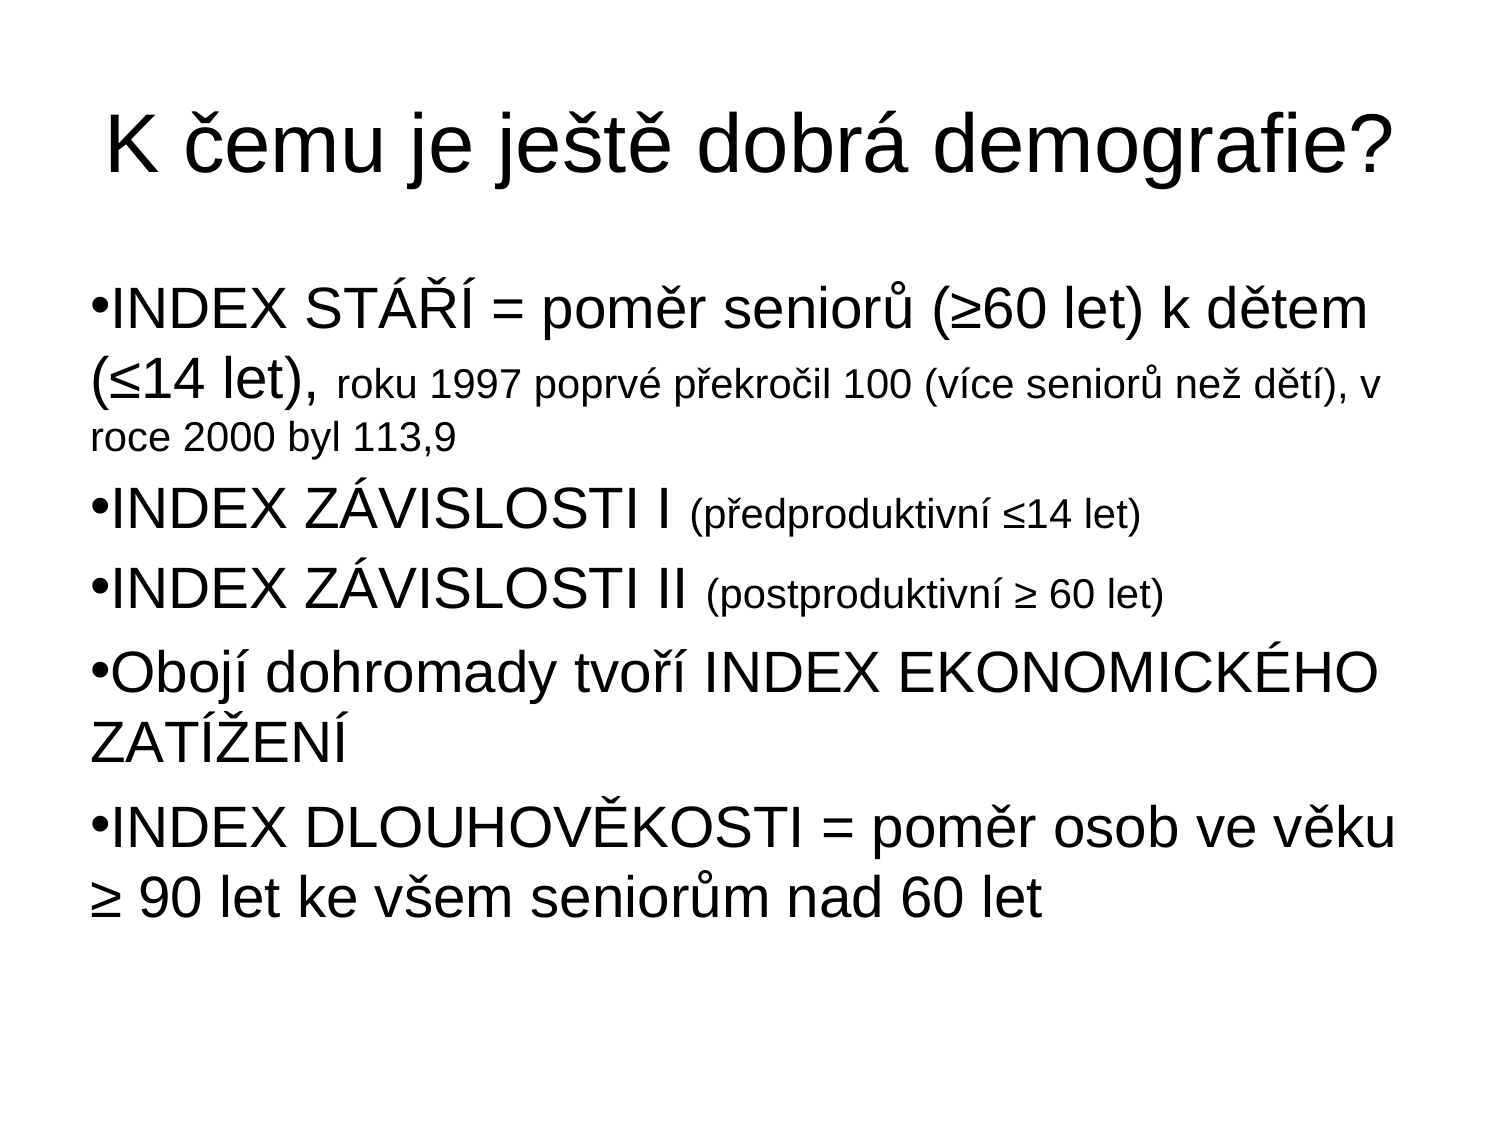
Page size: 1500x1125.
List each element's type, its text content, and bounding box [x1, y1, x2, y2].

title K čemu je ještě dobrá demografie? [75, 45, 1426, 233]
list INDEX STÁŘÍ = poměr seniorů (≥60 let) k dětem (≤14 let), roku 1997 poprvé překročil 100 (více seniorů než dětí), v roce 2000 byl 113,9 INDEX ZÁVISLOSTI I (předproduktivní ≤14 let) INDEX ZÁVISLOSTI II (postproduktivní ≥ 60 let) Obojí dohromady tvoří INDEX EKONOMICKÉHO ZATÍŽENÍ INDEX DLOUHOVĚKOSTI = poměr osob ve věku ≥ 90 let ke všem seniorům nad 60 let [75, 262, 1426, 1005]
